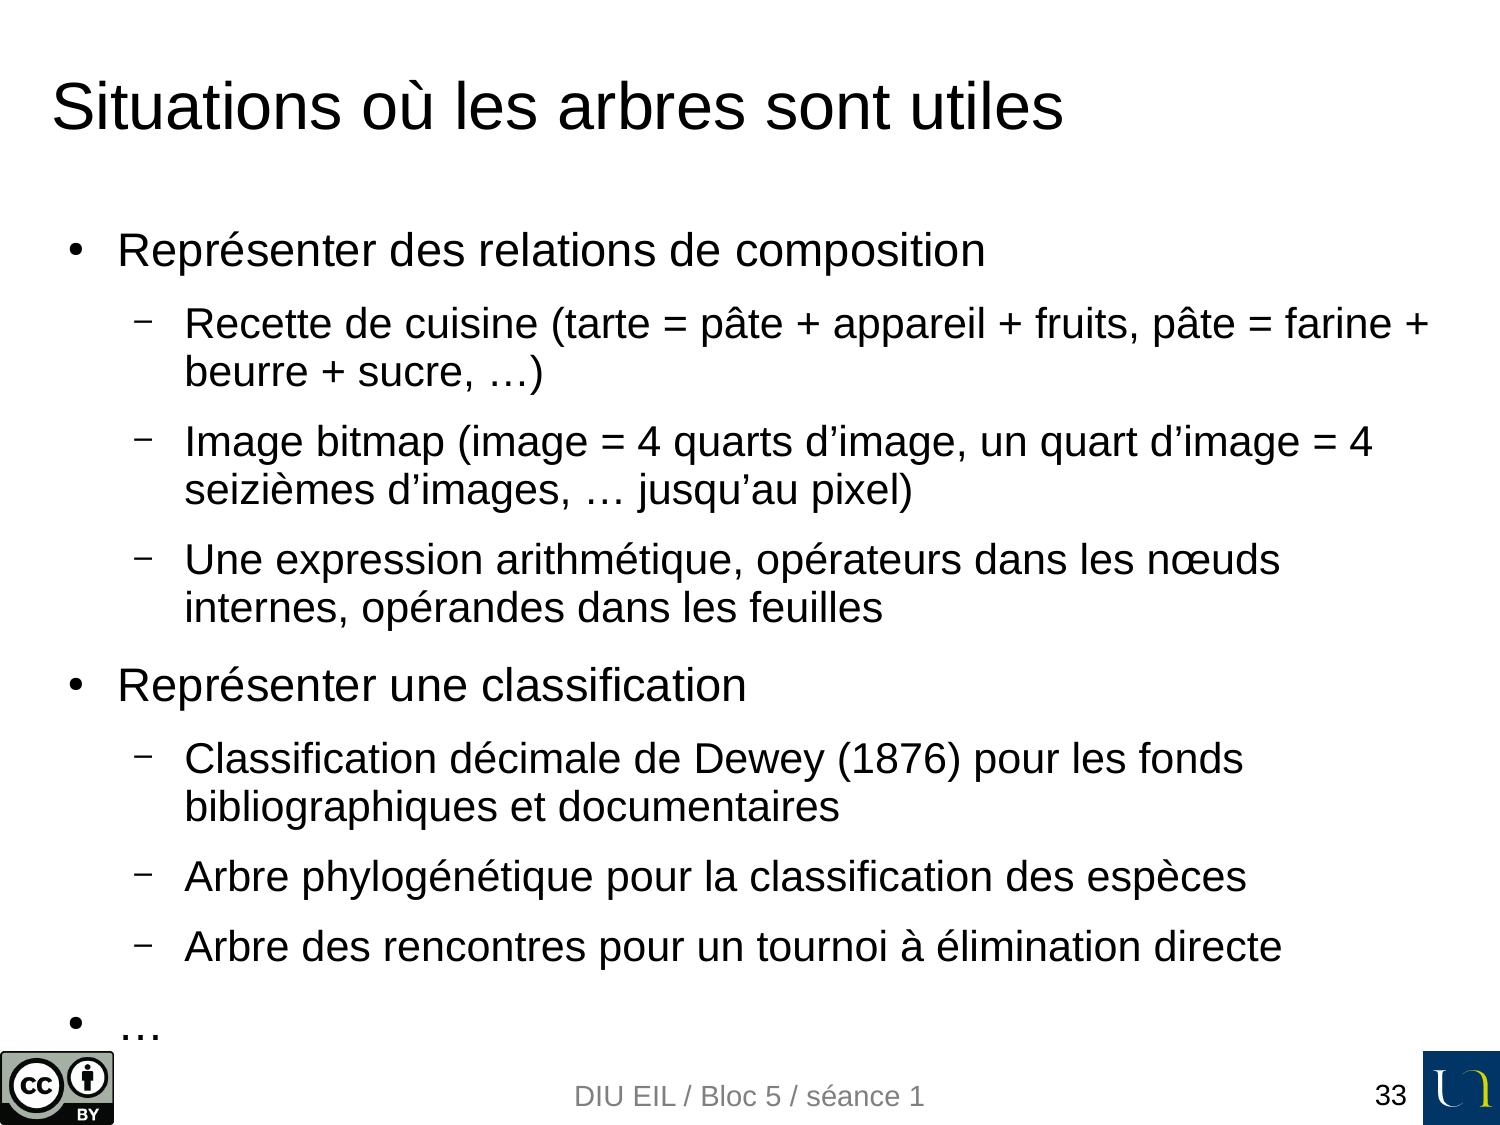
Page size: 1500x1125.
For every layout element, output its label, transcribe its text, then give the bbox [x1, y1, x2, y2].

picture [1417, 1051, 1500, 1125]
list Représenter des relations de composition Recette de cuisine (tarte = pâte + appareil + fruits, pâte = farine + beurre + sucre, …) Image bitmap (image = 4 quarts d’image, un quart d’image = 4 seizièmes d’images, … jusqu’au pixel) Une expression arithmétique, opérateurs dans les nœuds internes, opérandes dans les feuilles Représenter une classification Classification décimale de Dewey (1876) pour les fonds bibliographiques et documentaires Arbre phylogénétique pour la classification des espèces Arbre des rencontres pour un tournoi à élimination directe … [51, 224, 1449, 1052]
title Situations où les arbres sont utiles [51, 44, 1449, 170]
picture [0, 1051, 114, 1125]
